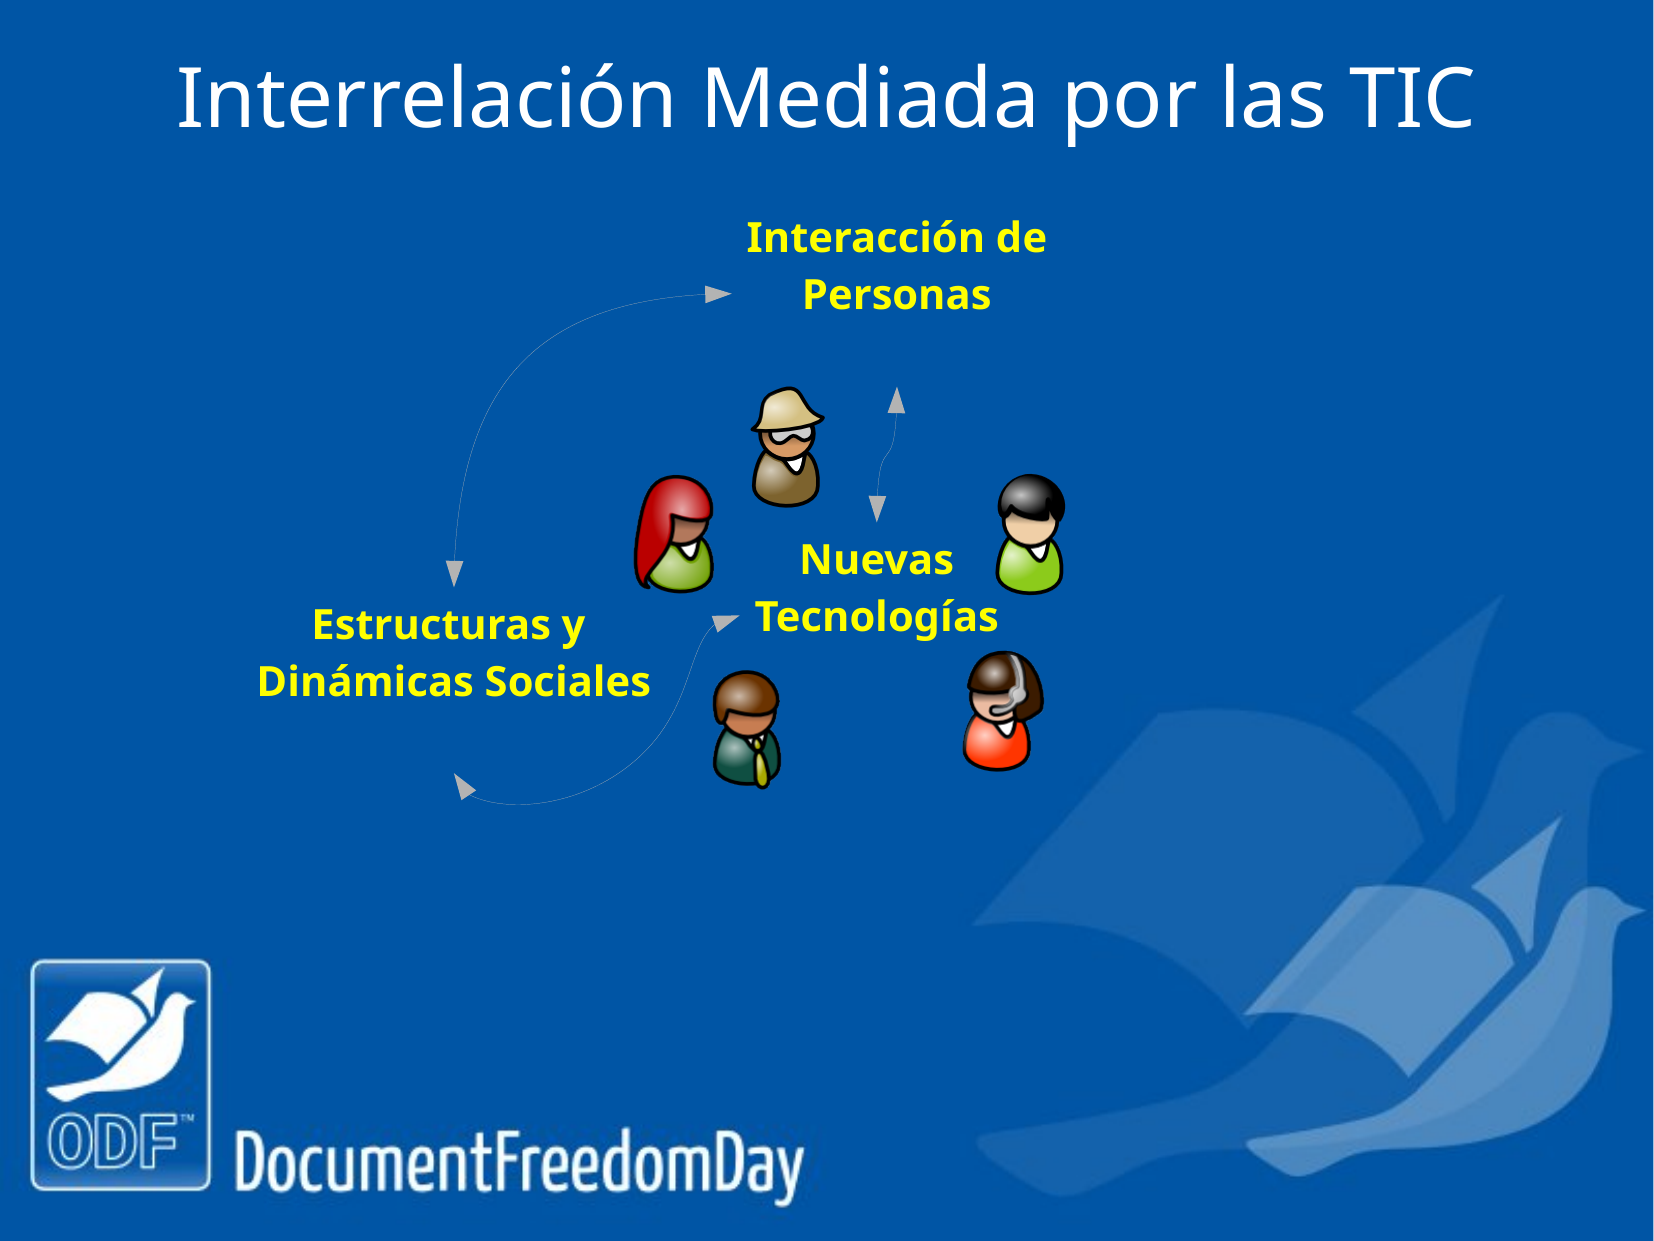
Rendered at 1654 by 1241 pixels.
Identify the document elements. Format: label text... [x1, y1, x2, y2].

text_box Estructuras y Dinámicas Sociales [241, 587, 663, 754]
title Interrelación Mediada por las TIC [82, 39, 1571, 153]
text_box Interacción de Personas [731, 200, 1060, 367]
text_box Nuevas Tecnologías [739, 522, 1013, 689]
picture [0, 0, 1654, 1241]
